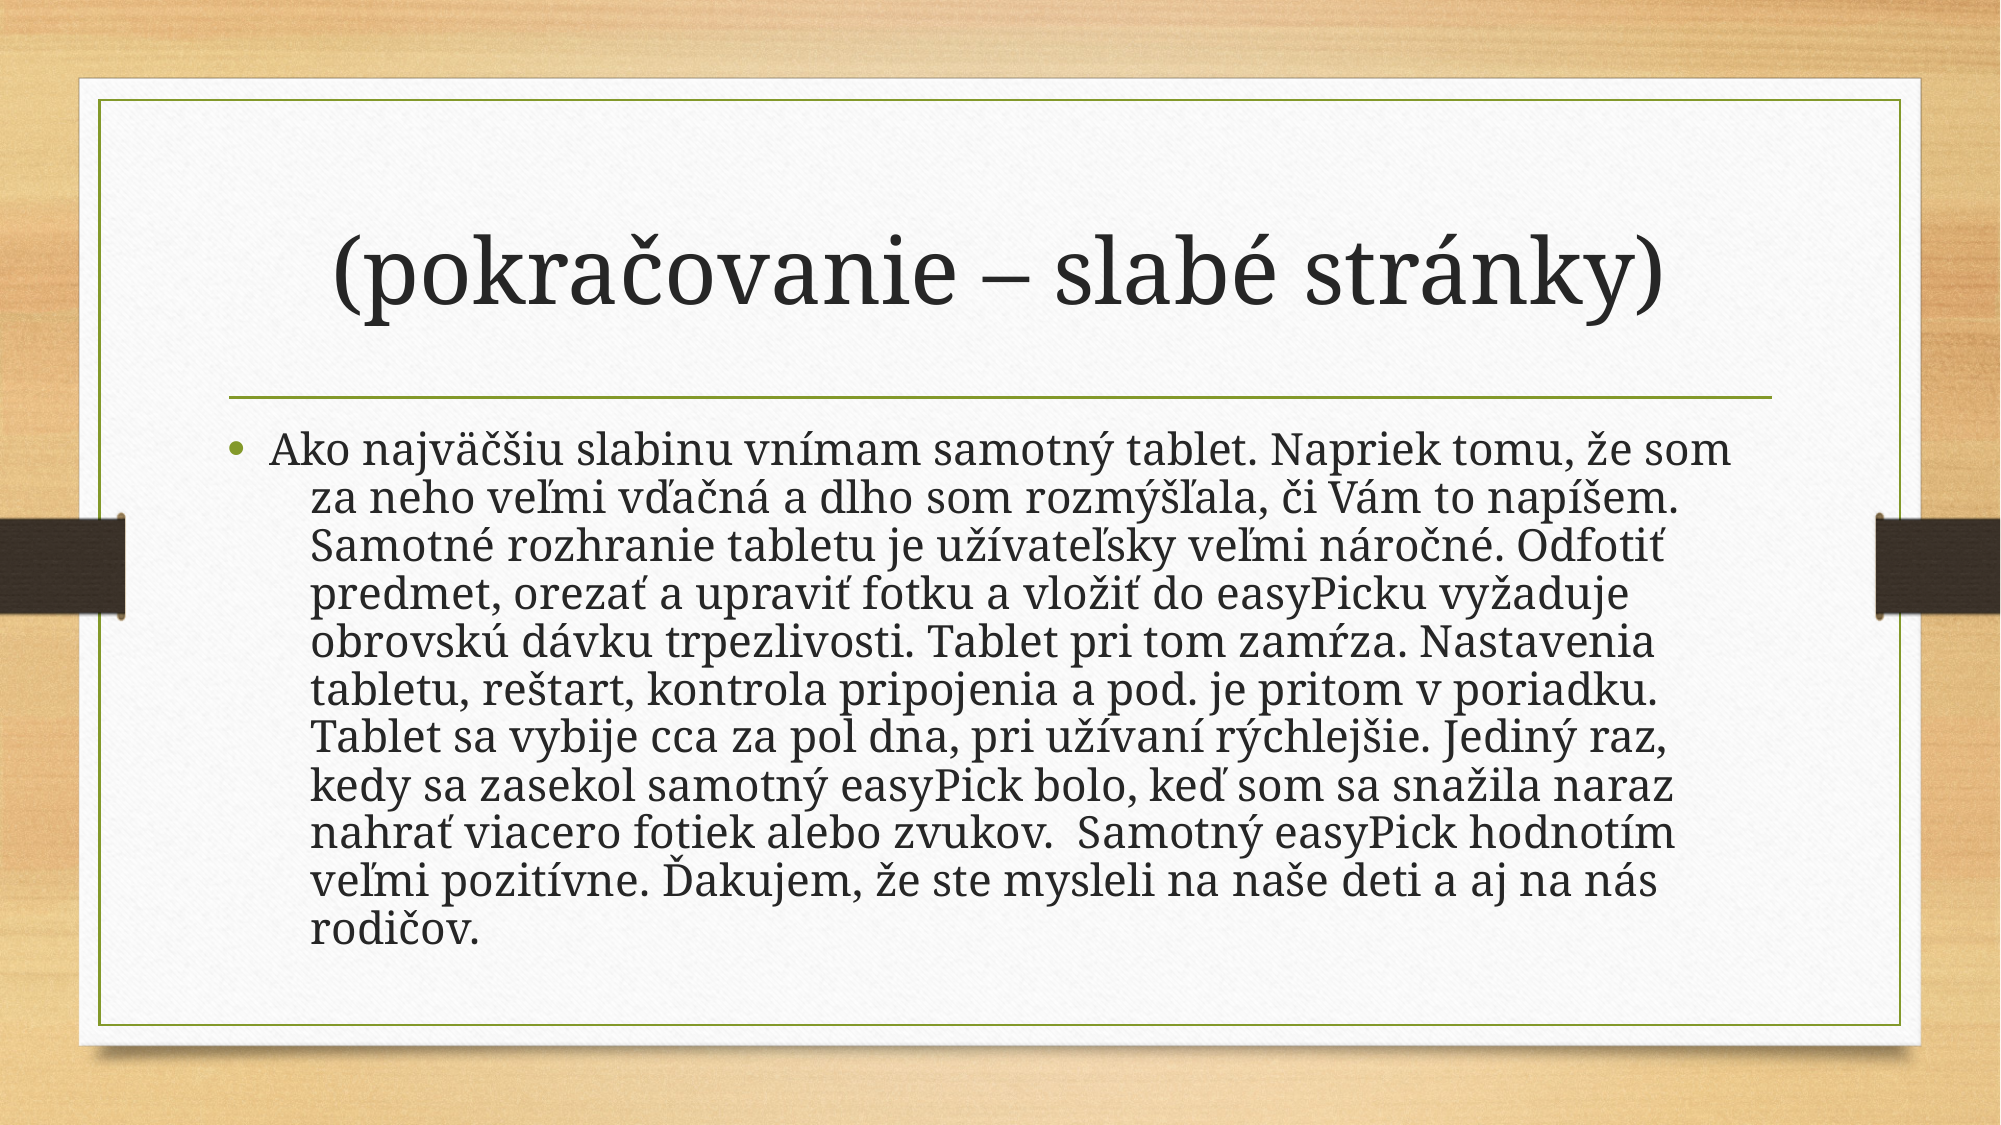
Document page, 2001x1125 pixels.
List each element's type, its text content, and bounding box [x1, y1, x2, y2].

title (pokračovanie – slabé stránky) [212, 161, 1788, 376]
list Ako najväčšiu slabinu vnímam samotný tablet. Napriek tomu, že som za neho veľmi vďačná a dlho som rozmýšľala, či Vám to napíšem. Samotné rozhranie tabletu je užívateľsky veľmi náročné. Odfotiť predmet, orezať a upraviť fotku a vložiť do easyPicku vyžaduje obrovskú dávku trpezlivosti. Tablet pri tom zamŕza. Nastavenia tabletu, reštart, kontrola pripojenia a pod. je pritom v poriadku. Tablet sa vybije cca za pol dna, pri užívaní rýchlejšie. Jediný raz, kedy sa zasekol samotný easyPick bolo, keď som sa snažila naraz nahrať viacero fotiek alebo zvukov. Samotný easyPick hodnotím veľmi pozitívne. Ďakujem, že ste mysleli na naše deti a aj na nás rodičov. [212, 419, 1788, 964]
